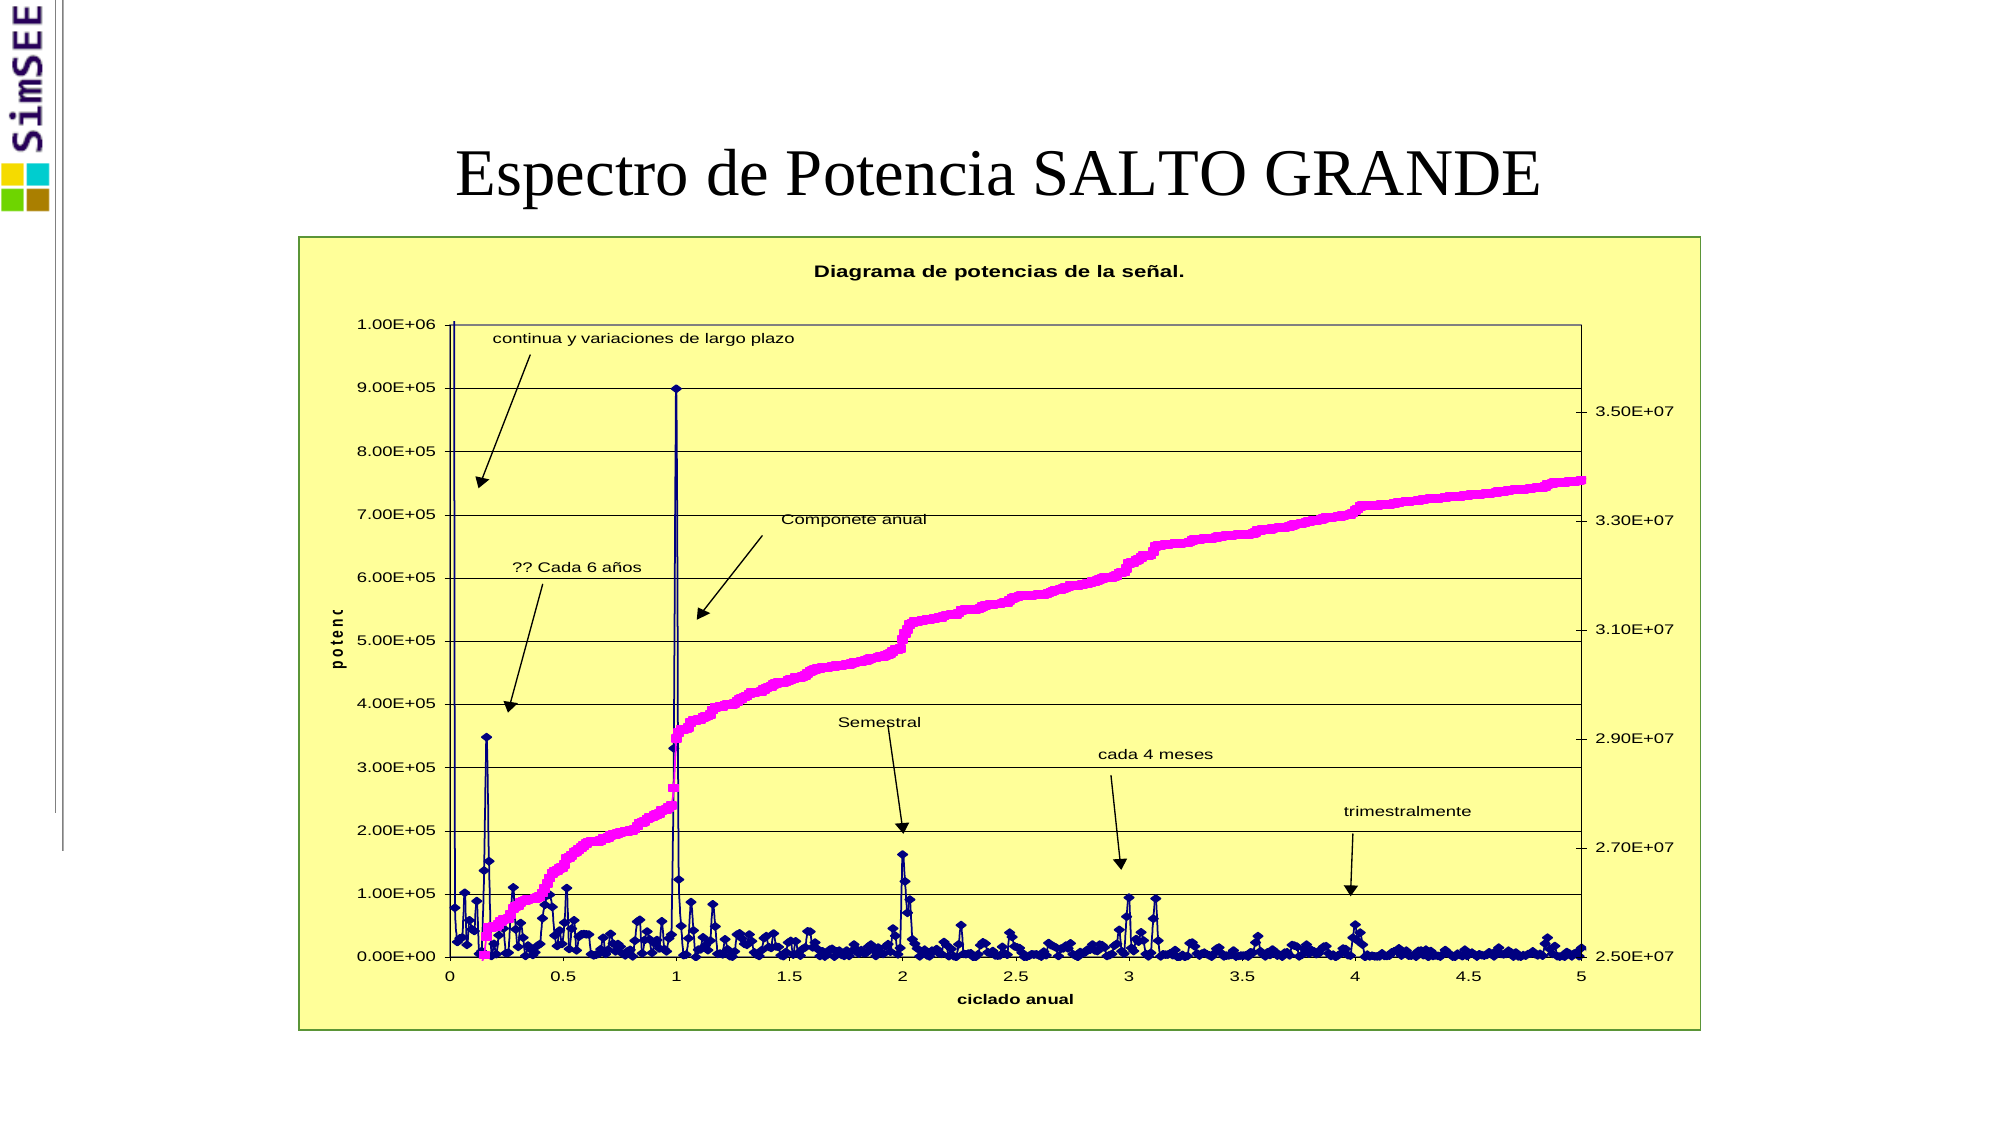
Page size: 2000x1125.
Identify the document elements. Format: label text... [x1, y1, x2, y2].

picture [0, 162, 51, 213]
picture [299, 237, 1700, 1030]
title Espectro de Potencia SALTO GRANDE [149, 74, 1850, 263]
picture [0, 5, 52, 154]
